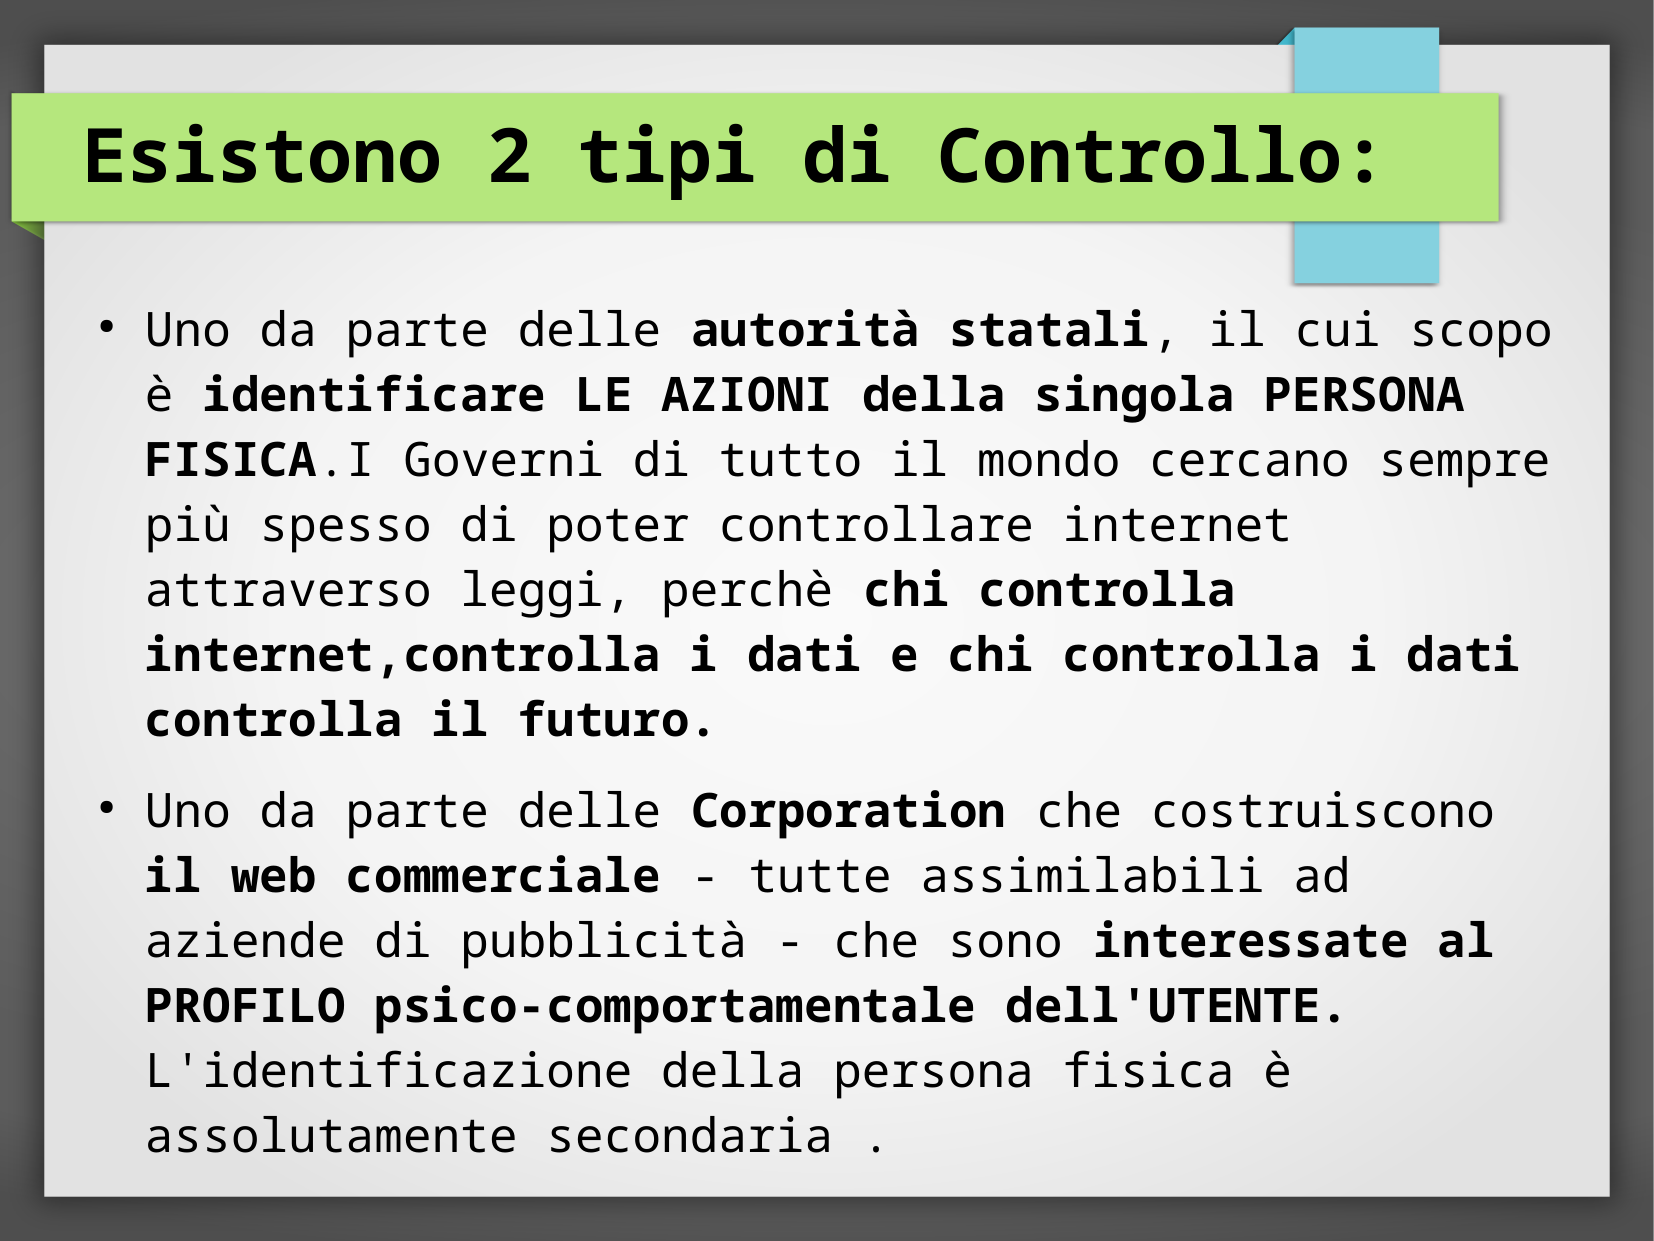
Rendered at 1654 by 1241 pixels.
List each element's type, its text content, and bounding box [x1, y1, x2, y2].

title Esistono 2 tipi di Controllo: [82, 94, 1486, 213]
picture [0, 0, 1654, 1241]
list Uno da parte delle autorità statali, il cui scopo è identificare LE AZIONI della singola PERSONA FISICA.I Governi di tutto il mondo cercano sempre più spesso di poter controllare internet attraverso leggi, perchè chi controlla internet,controlla i dati e chi controlla i dati controlla il futuro. Uno da parte delle Corporation che costruiscono il web commerciale - tutte assimilabili ad aziende di pubblicità - che sono interessate al PROFILO psico-comportamentale dell'UTENTE. L'identificazione della persona fisica è assolutamente secondaria . [82, 295, 1571, 1186]
